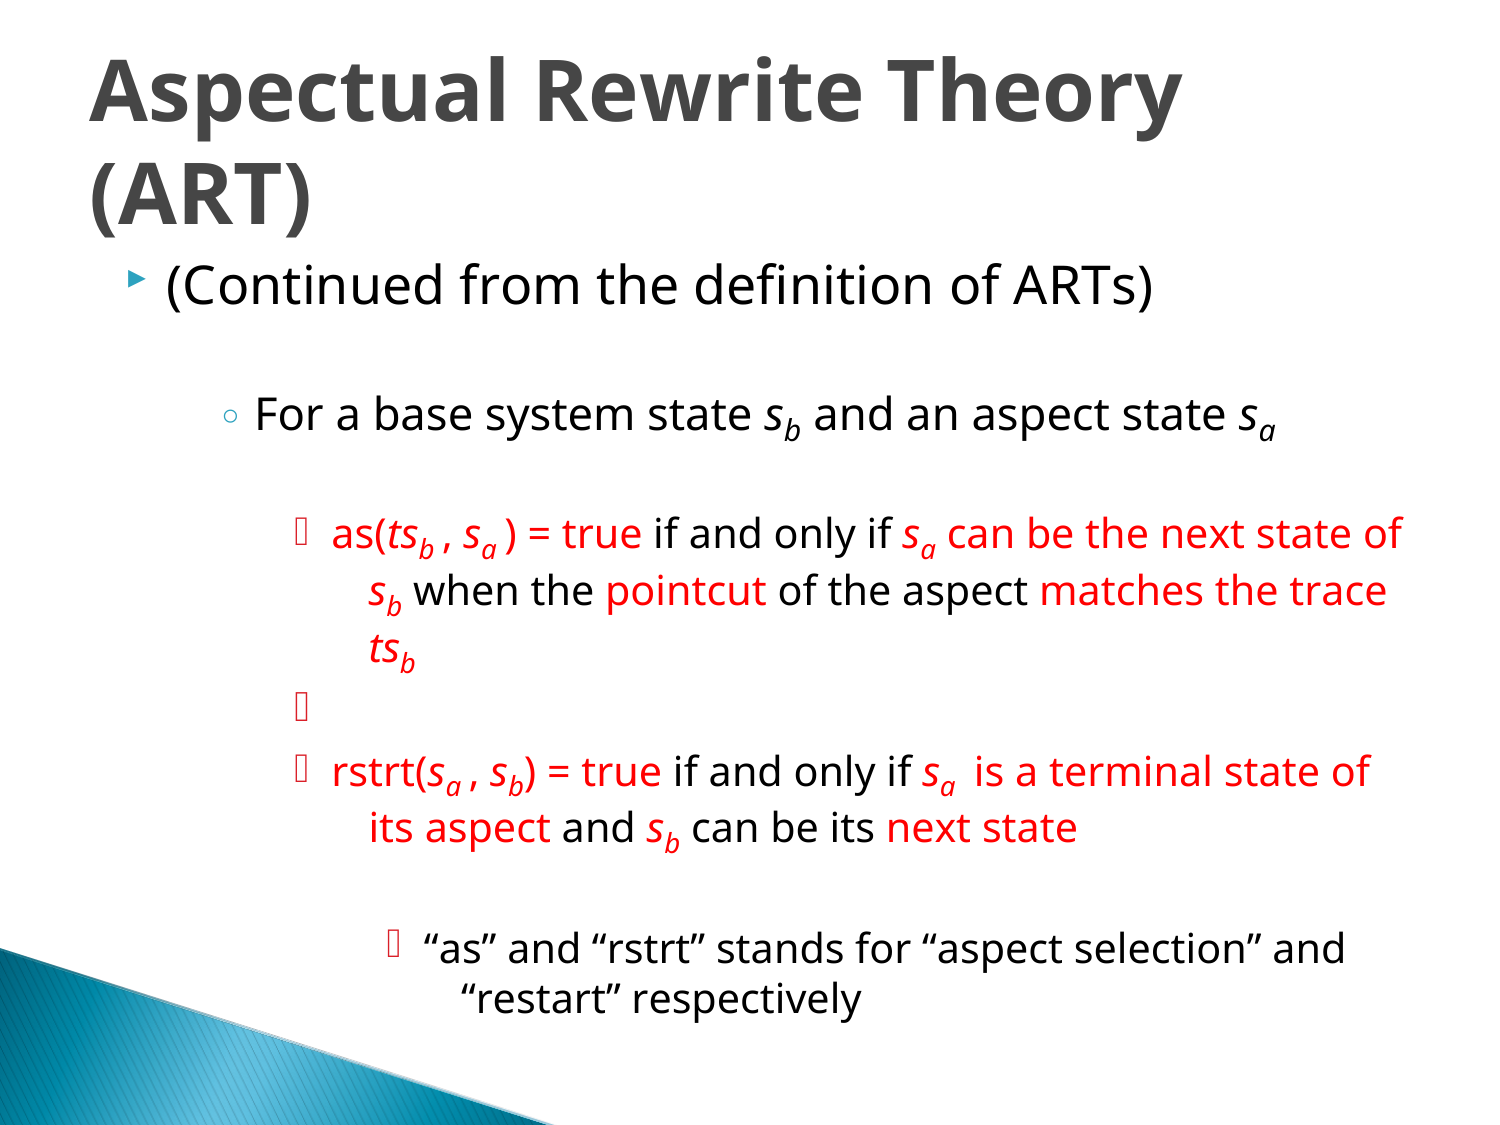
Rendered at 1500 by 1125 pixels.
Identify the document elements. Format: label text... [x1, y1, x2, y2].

list (Continued from the definition of ARTs) For a base system state sb and an aspect state sa as(tsb , sa ) = true if and only if sa can be the next state of sb when the pointcut of the aspect matches the trace tsb rstrt(sa , sb) = true if and only if sa is a terminal state of its aspect and sb can be its next state “as” and “rstrt” stands for “aspect selection” and “restart” respectively [75, 242, 1426, 1035]
title Aspectual Rewrite Theory (ART) [75, 20, 1426, 242]
